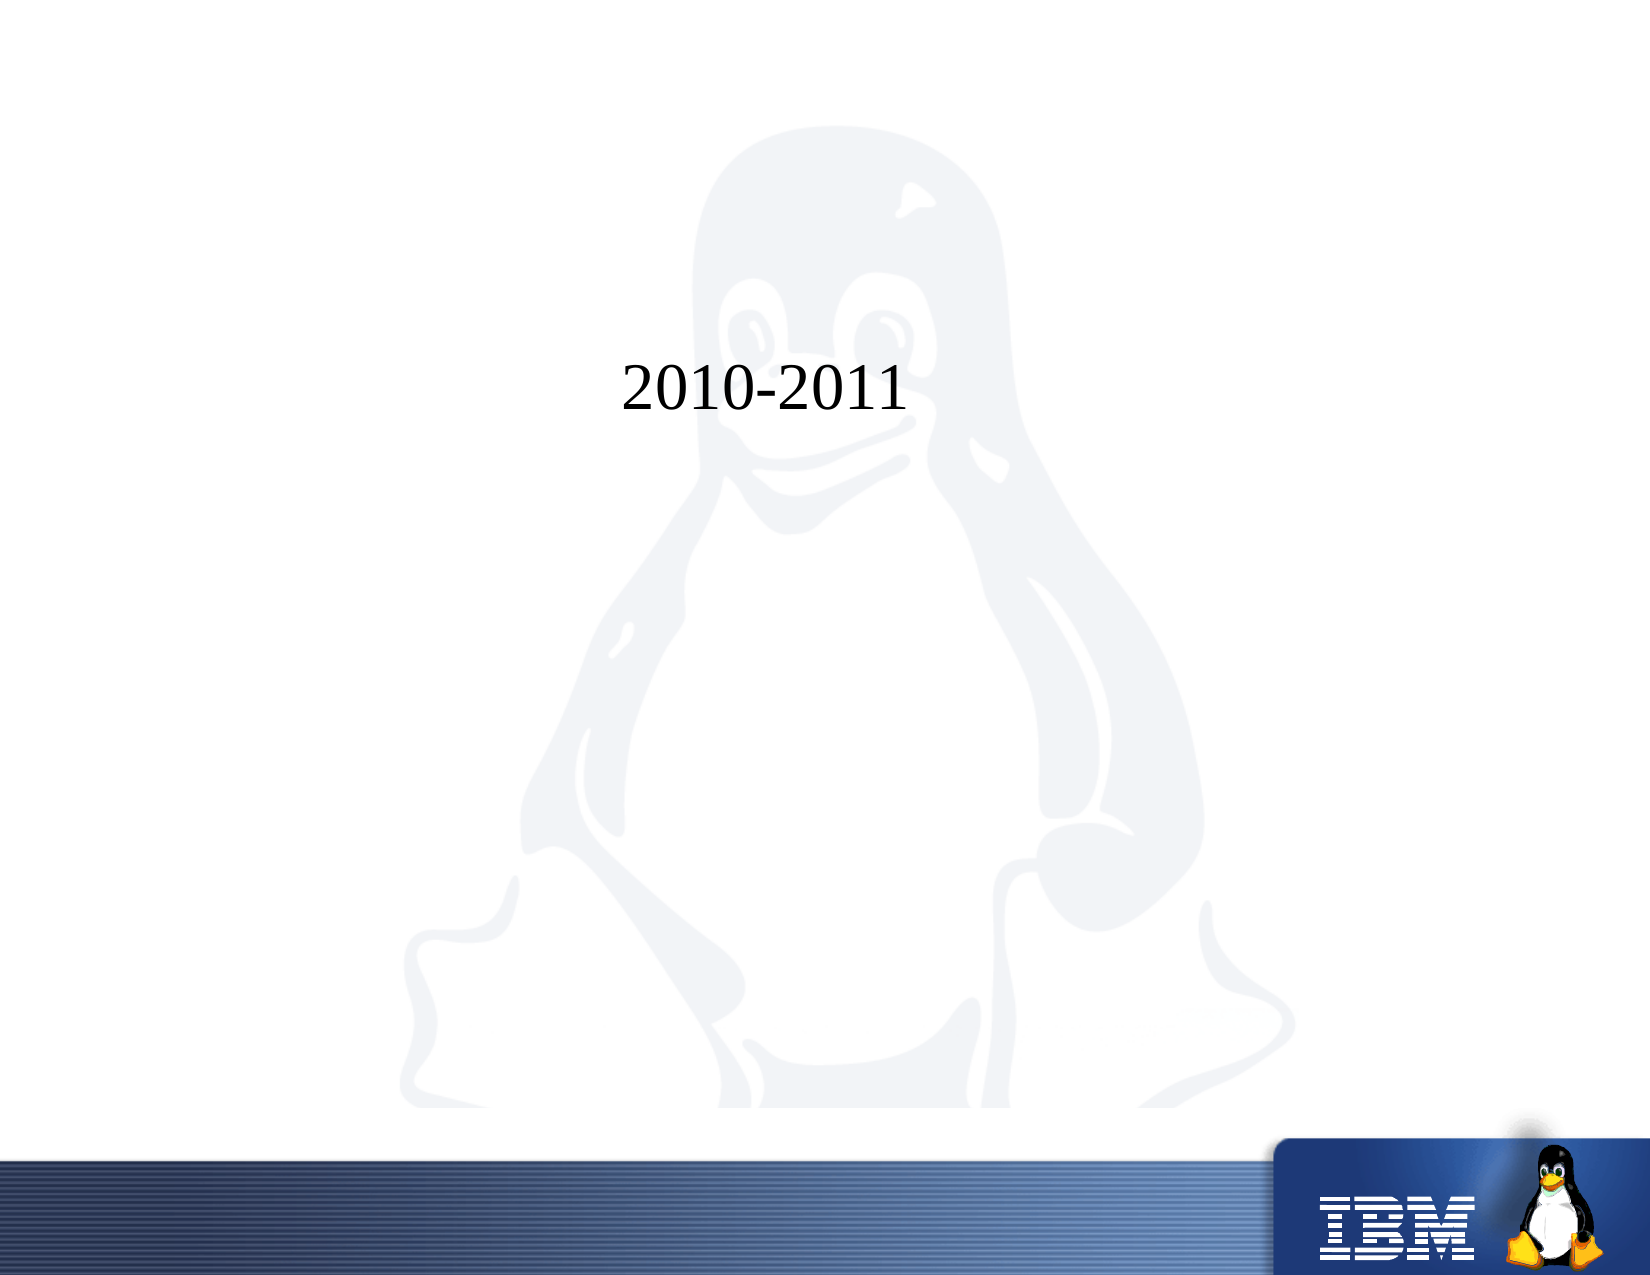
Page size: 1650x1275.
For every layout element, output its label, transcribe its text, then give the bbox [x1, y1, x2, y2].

subtitle 2010-2011 [76, 76, 1457, 1171]
